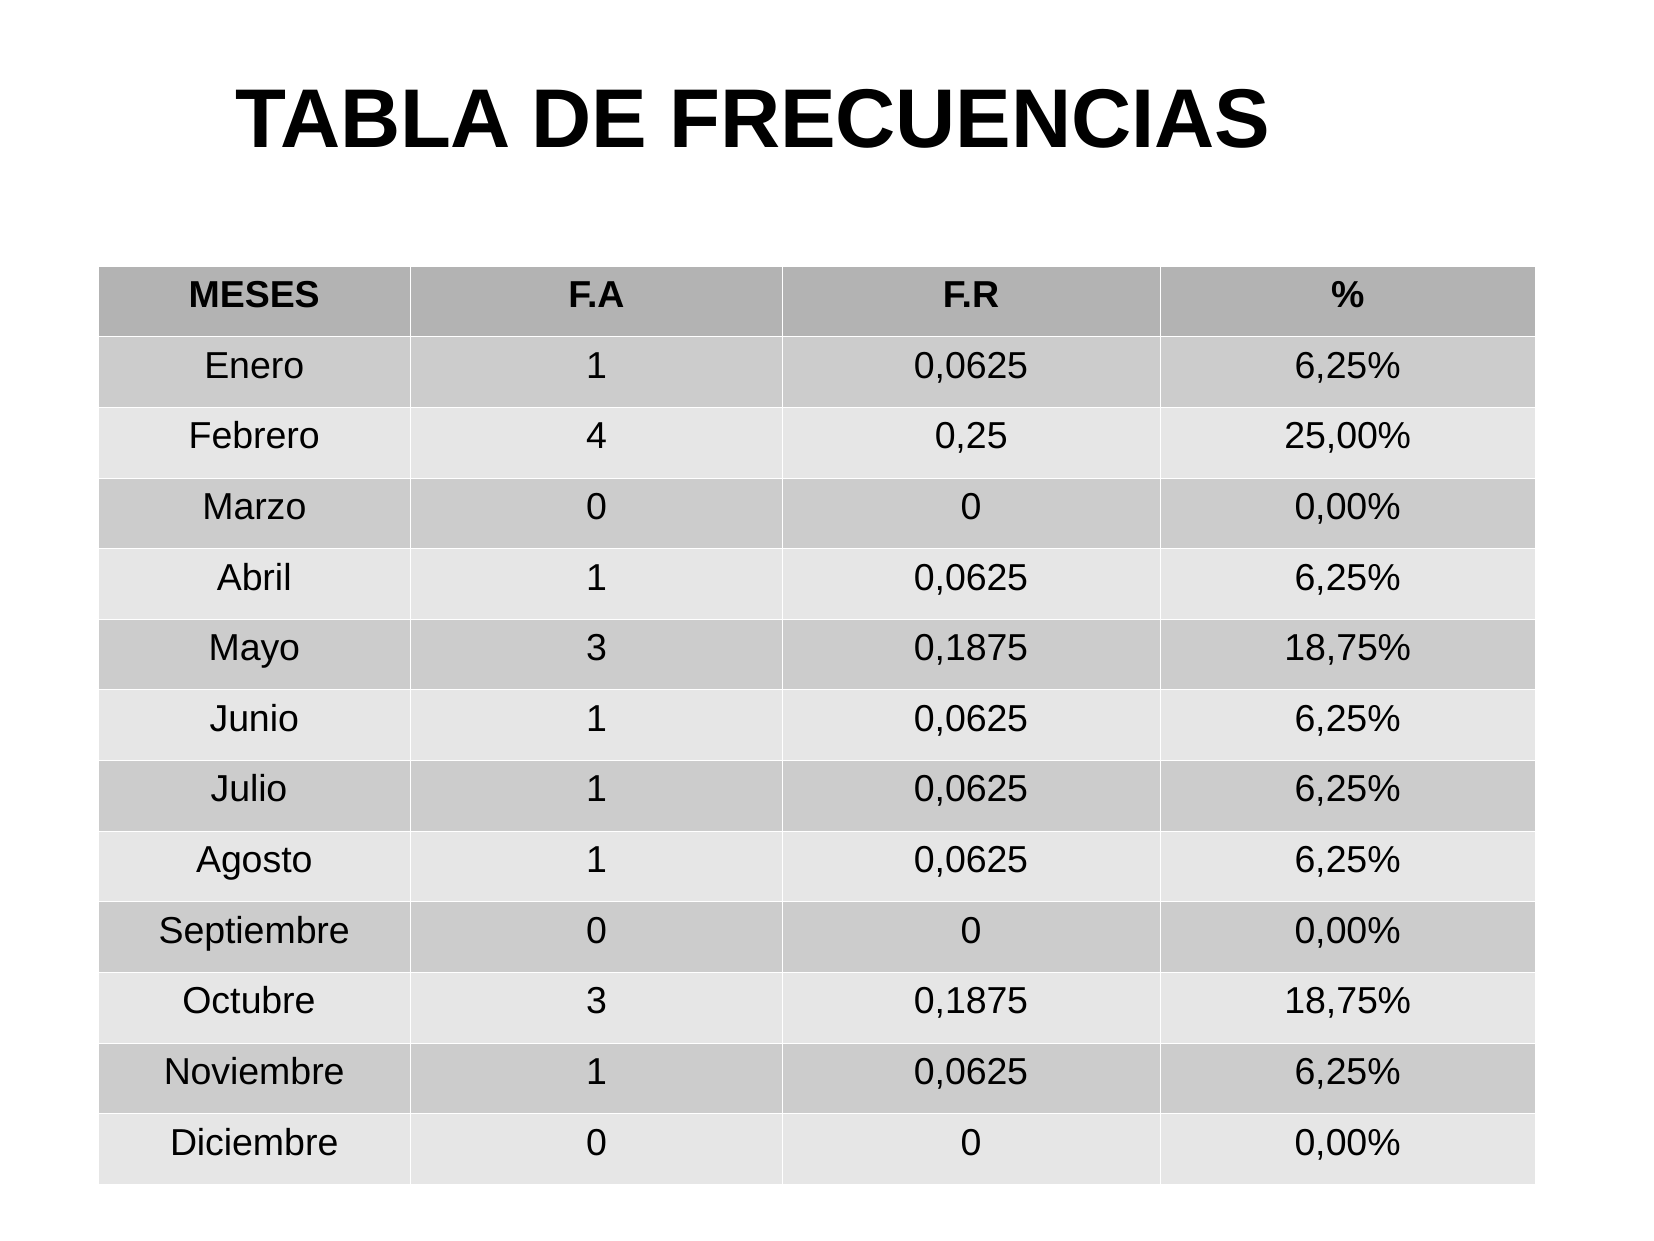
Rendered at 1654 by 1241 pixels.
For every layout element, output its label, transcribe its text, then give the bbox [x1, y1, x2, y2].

table_cell Septiembre [99, 902, 410, 972]
table_cell Diciembre [99, 1114, 410, 1184]
table_cell 0,00% [1161, 479, 1535, 548]
table_cell 0 [411, 479, 782, 548]
table_cell 0 [783, 1114, 1160, 1184]
table_cell Febrero [99, 408, 410, 478]
table_cell Noviembre [99, 1044, 410, 1113]
table_cell 0 [411, 1114, 782, 1184]
table_cell 18,75% [1161, 973, 1535, 1043]
table_cell Agosto [99, 832, 410, 901]
table_cell 6,25% [1161, 1044, 1535, 1113]
table_cell Julio [99, 761, 410, 831]
table_cell 6,25% [1161, 832, 1535, 901]
table_cell 6,25% [1161, 690, 1535, 760]
table_cell Abril [99, 549, 410, 619]
table_cell 0,00% [1161, 1114, 1535, 1184]
table_cell 0,0625 [783, 690, 1160, 760]
table_cell 0,1875 [783, 620, 1160, 689]
table_cell 1 [411, 832, 782, 901]
table_cell 0,0625 [783, 549, 1160, 619]
table_cell 0 [783, 902, 1160, 972]
table_cell Octubre [99, 973, 410, 1043]
table_cell 4 [411, 408, 782, 478]
table_cell Marzo [99, 479, 410, 548]
table_cell 3 [411, 973, 782, 1043]
table_cell 6,25% [1161, 549, 1535, 619]
table_cell 6,25% [1161, 761, 1535, 831]
table_cell 0,0625 [783, 761, 1160, 831]
table_cell 0,25 [783, 408, 1160, 478]
text_box TABLA DE FRECUENCIAS [177, 64, 1329, 237]
table_header F.R [783, 267, 1160, 336]
table_cell 1 [411, 549, 782, 619]
table_cell 0 [411, 902, 782, 972]
table_header % [1161, 267, 1535, 336]
table_cell Junio [99, 690, 410, 760]
table_cell 1 [411, 1044, 782, 1113]
table_cell 0,0625 [783, 1044, 1160, 1113]
table_cell 0,00% [1161, 902, 1535, 972]
table_cell 0,0625 [783, 832, 1160, 901]
table_cell 0,0625 [783, 337, 1160, 407]
table_header MESES [99, 267, 410, 336]
table_cell 1 [411, 761, 782, 831]
table_cell 3 [411, 620, 782, 689]
table_cell 0,1875 [783, 973, 1160, 1043]
table_cell 6,25% [1161, 337, 1535, 407]
table_header F.A [411, 267, 782, 336]
table_cell 0 [783, 479, 1160, 548]
table_cell 25,00% [1161, 408, 1535, 478]
table_cell Mayo [99, 620, 410, 689]
table_cell 1 [411, 337, 782, 407]
table_cell 18,75% [1161, 620, 1535, 689]
table_cell 1 [411, 690, 782, 760]
table_cell Enero [99, 337, 410, 407]
